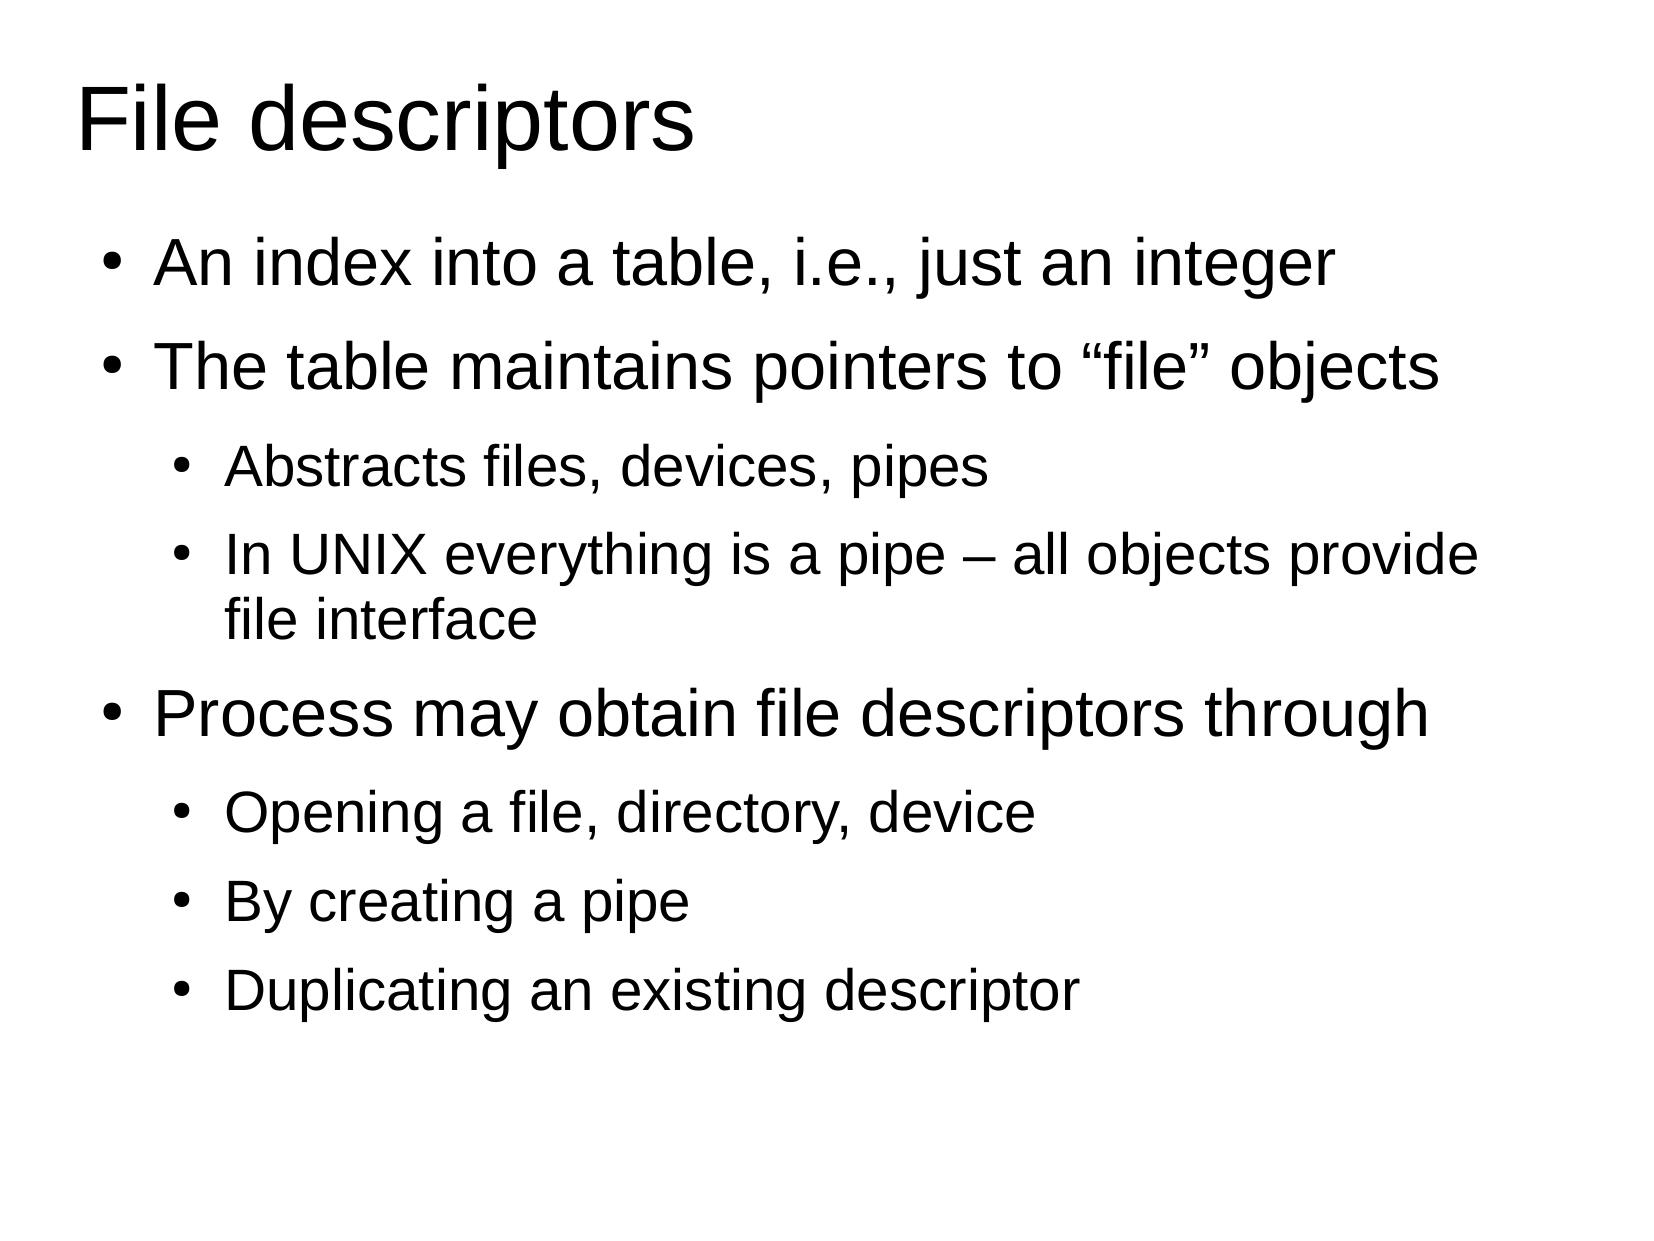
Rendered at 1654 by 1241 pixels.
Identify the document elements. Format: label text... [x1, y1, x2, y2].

title File descriptors [75, 49, 1538, 188]
list An index into a table, i.e., just an integer The table maintains pointers to “file” objects Abstracts files, devices, pipes In UNIX everything is a pipe – all objects provide file interface Process may obtain file descriptors through Opening a file, directory, device By creating a pipe Duplicating an existing descriptor [82, 225, 1571, 1163]
